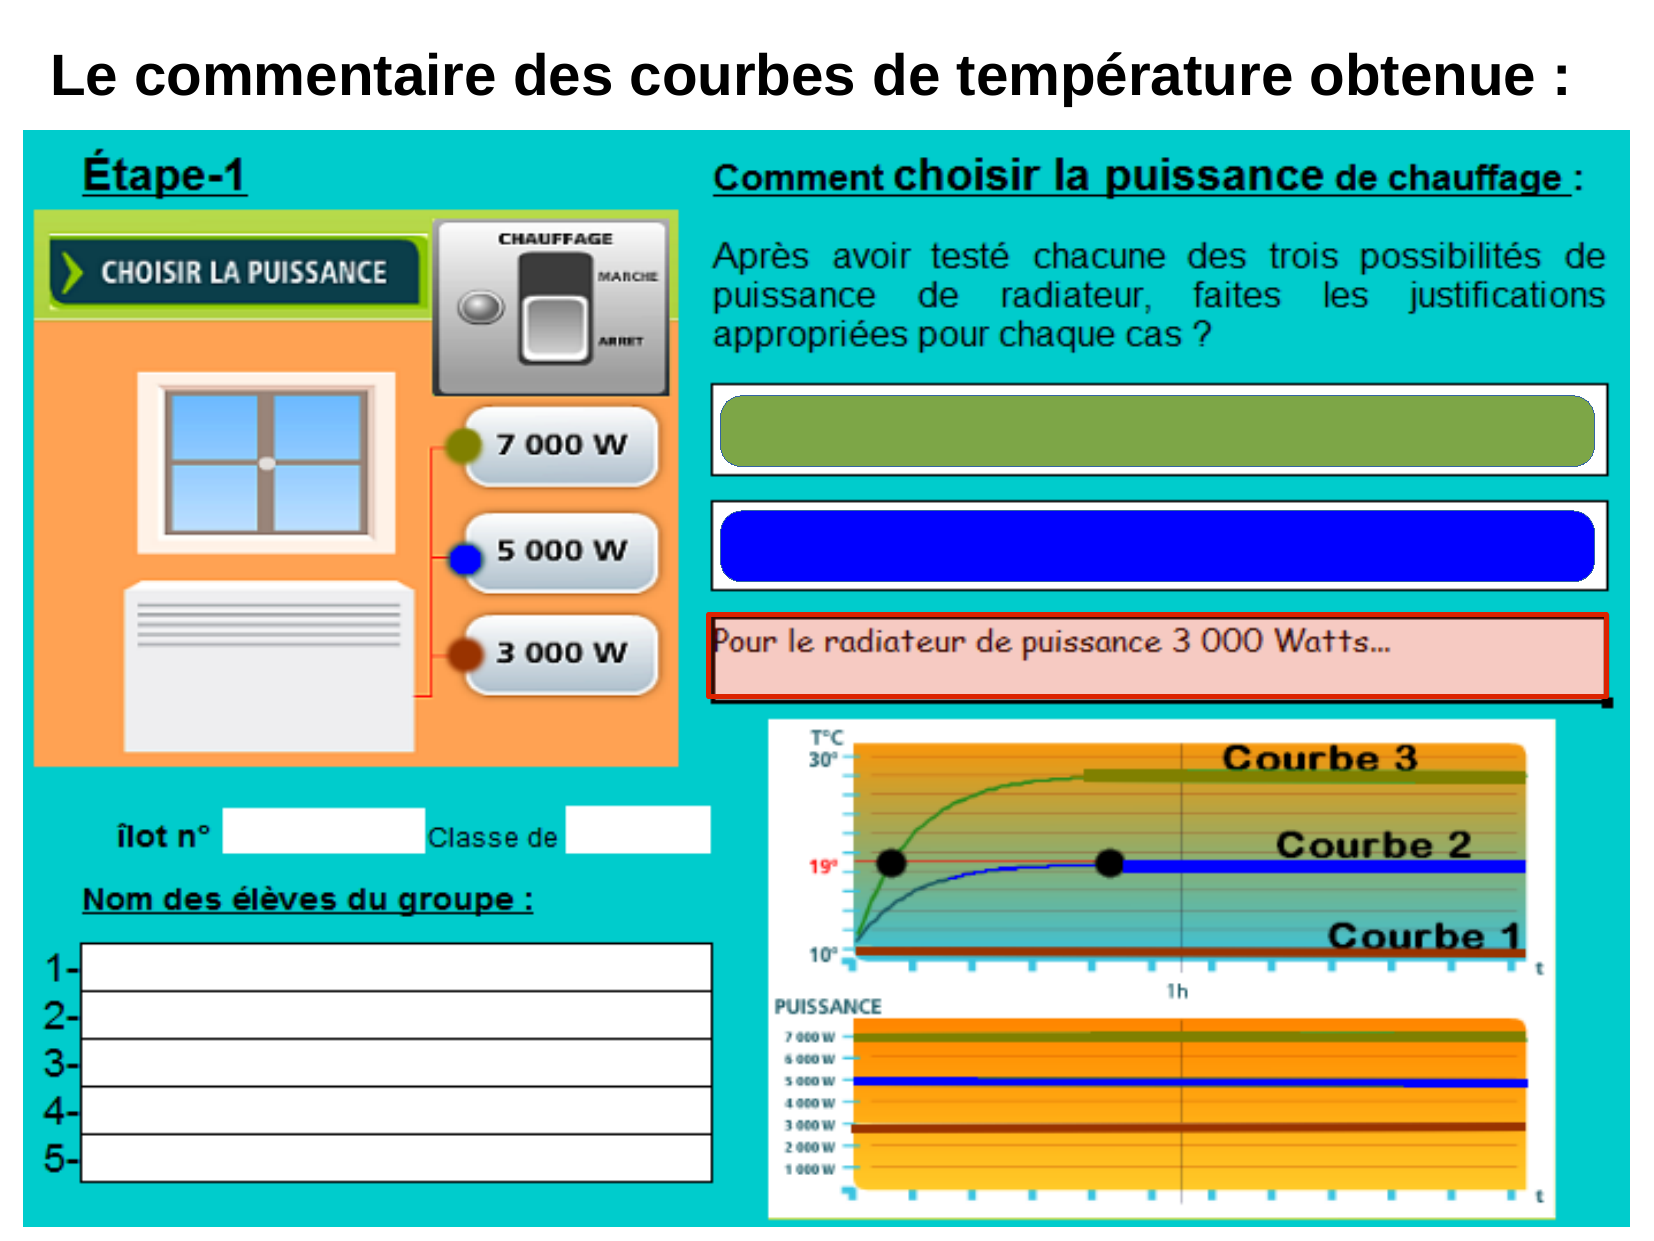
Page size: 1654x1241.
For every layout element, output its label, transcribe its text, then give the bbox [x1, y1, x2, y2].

text_box [720, 510, 1595, 582]
text_box [720, 395, 1595, 467]
text_box [708, 614, 1607, 697]
text_box Le commentaire des courbes de température obtenue : [35, 35, 1630, 135]
picture [23, 130, 1630, 1227]
